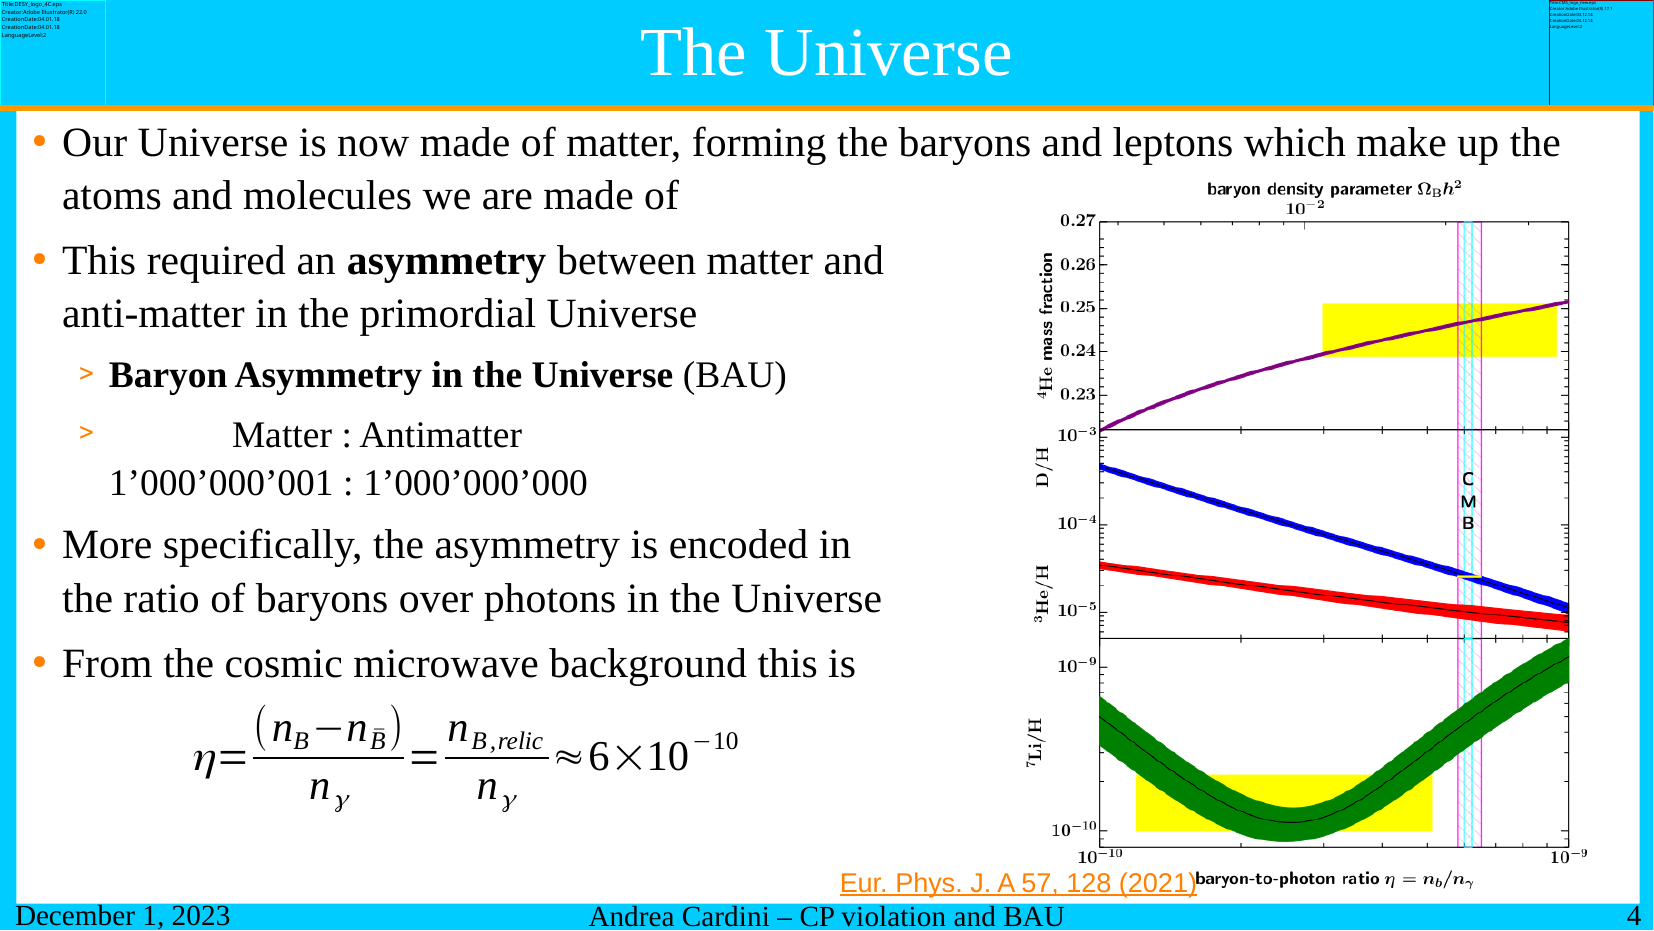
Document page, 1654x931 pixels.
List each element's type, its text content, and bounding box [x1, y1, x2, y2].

chart [178, 701, 751, 816]
picture [1017, 165, 1602, 898]
list Our Universe is now made of matter, forming the baryons and leptons which make up the atoms and molecules we are made of This required an asymmetry between matter and anti-matter in the primordial Universe Baryon Asymmetry in the Universe (BAU) Matter : Antimatter 1’000’000’001 : 1’000’000’000 More specifically, the asymmetry is encoded in the ratio of baryons over photons in the Universe From the cosmic microwave background this is [0, 111, 1654, 901]
title The Universe [14, 0, 1640, 106]
text_box Eur. Phys. J. A 57, 128 (2021) [825, 860, 1434, 931]
